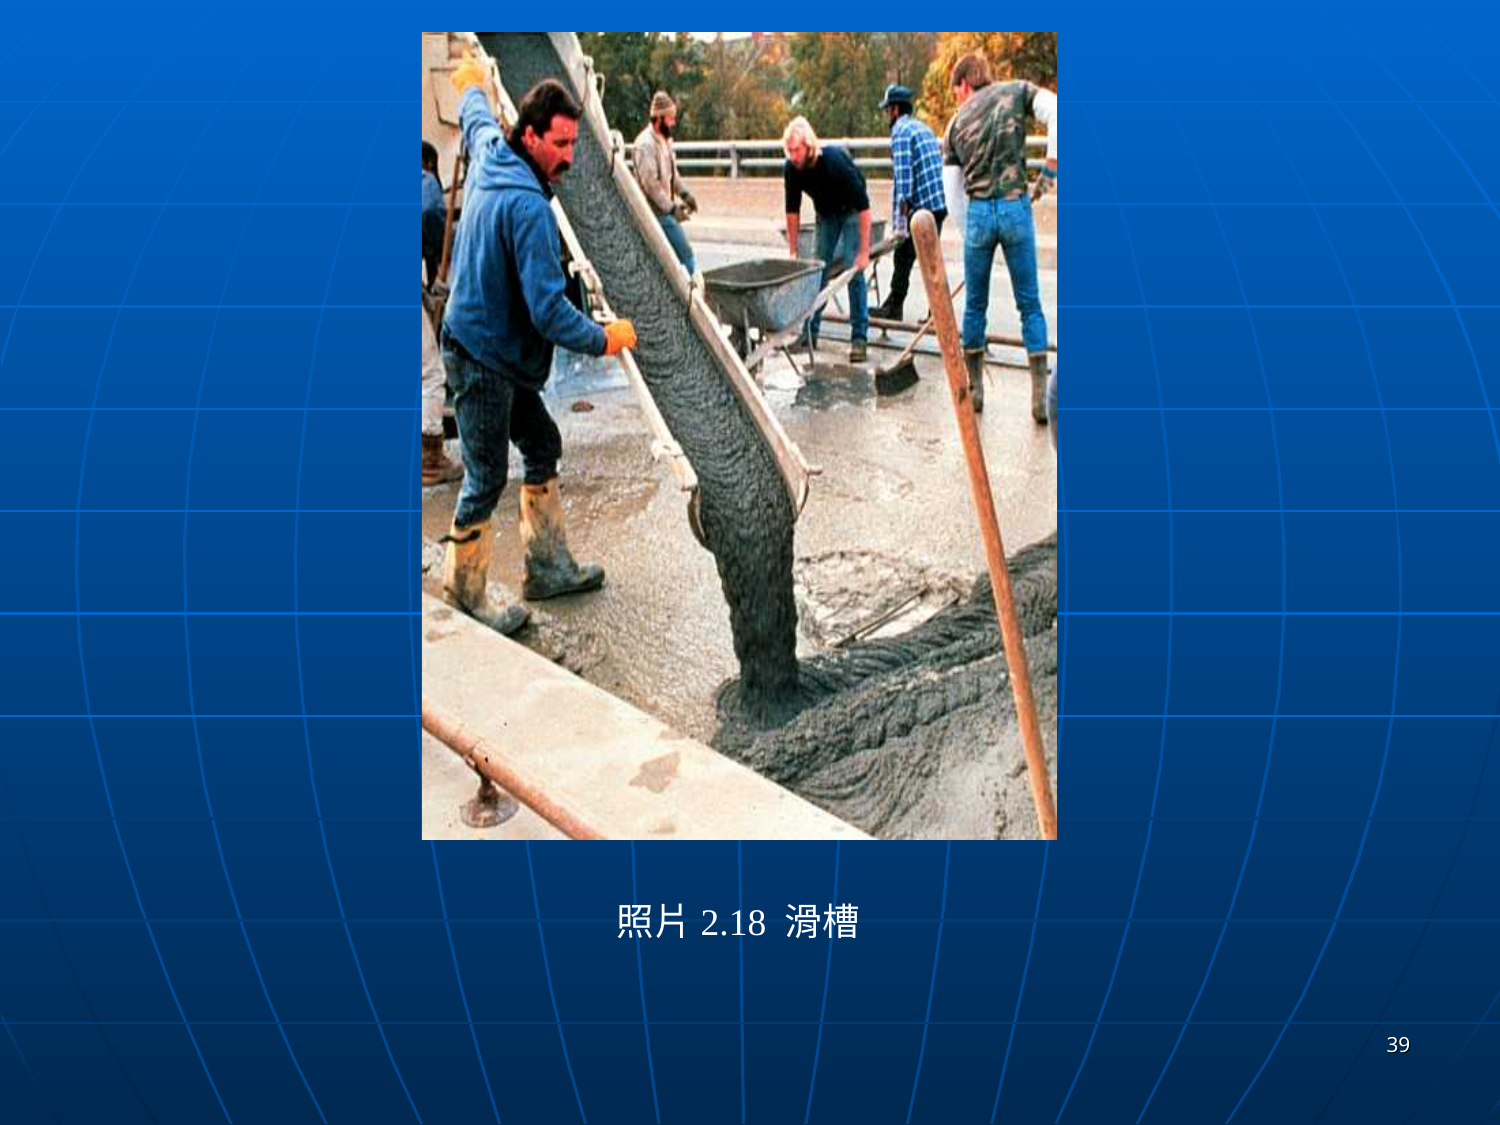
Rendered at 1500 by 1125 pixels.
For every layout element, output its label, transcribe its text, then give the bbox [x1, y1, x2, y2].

text_box <編號> [1074, 1024, 1426, 1100]
picture [421, 32, 1057, 840]
text_box 照片2.18 滑槽 [601, 890, 875, 952]
